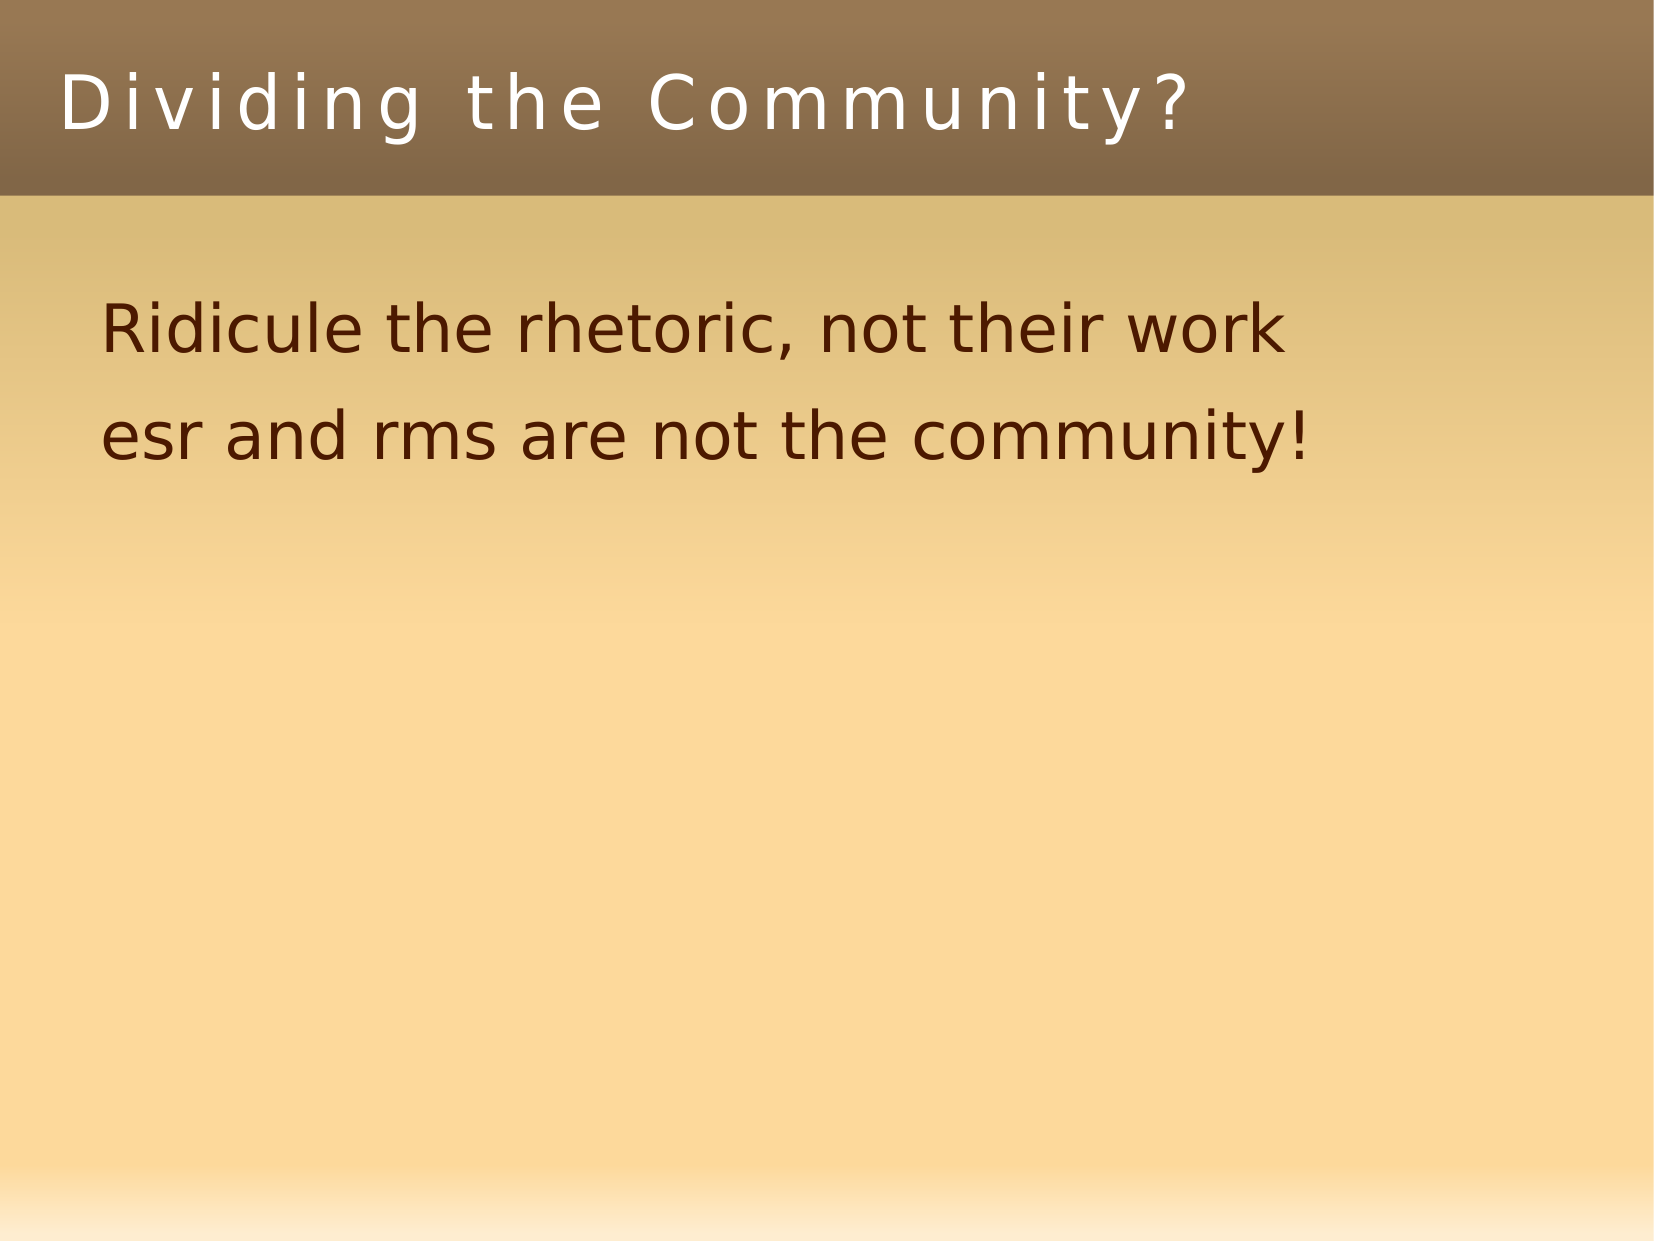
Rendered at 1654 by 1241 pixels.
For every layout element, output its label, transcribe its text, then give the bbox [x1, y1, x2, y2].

list Ridicule the rhetoric, not their work esr and rms are not the community! [82, 290, 1571, 1109]
title Dividing the Community? [59, 29, 1595, 178]
picture [0, 0, 1654, 1241]
